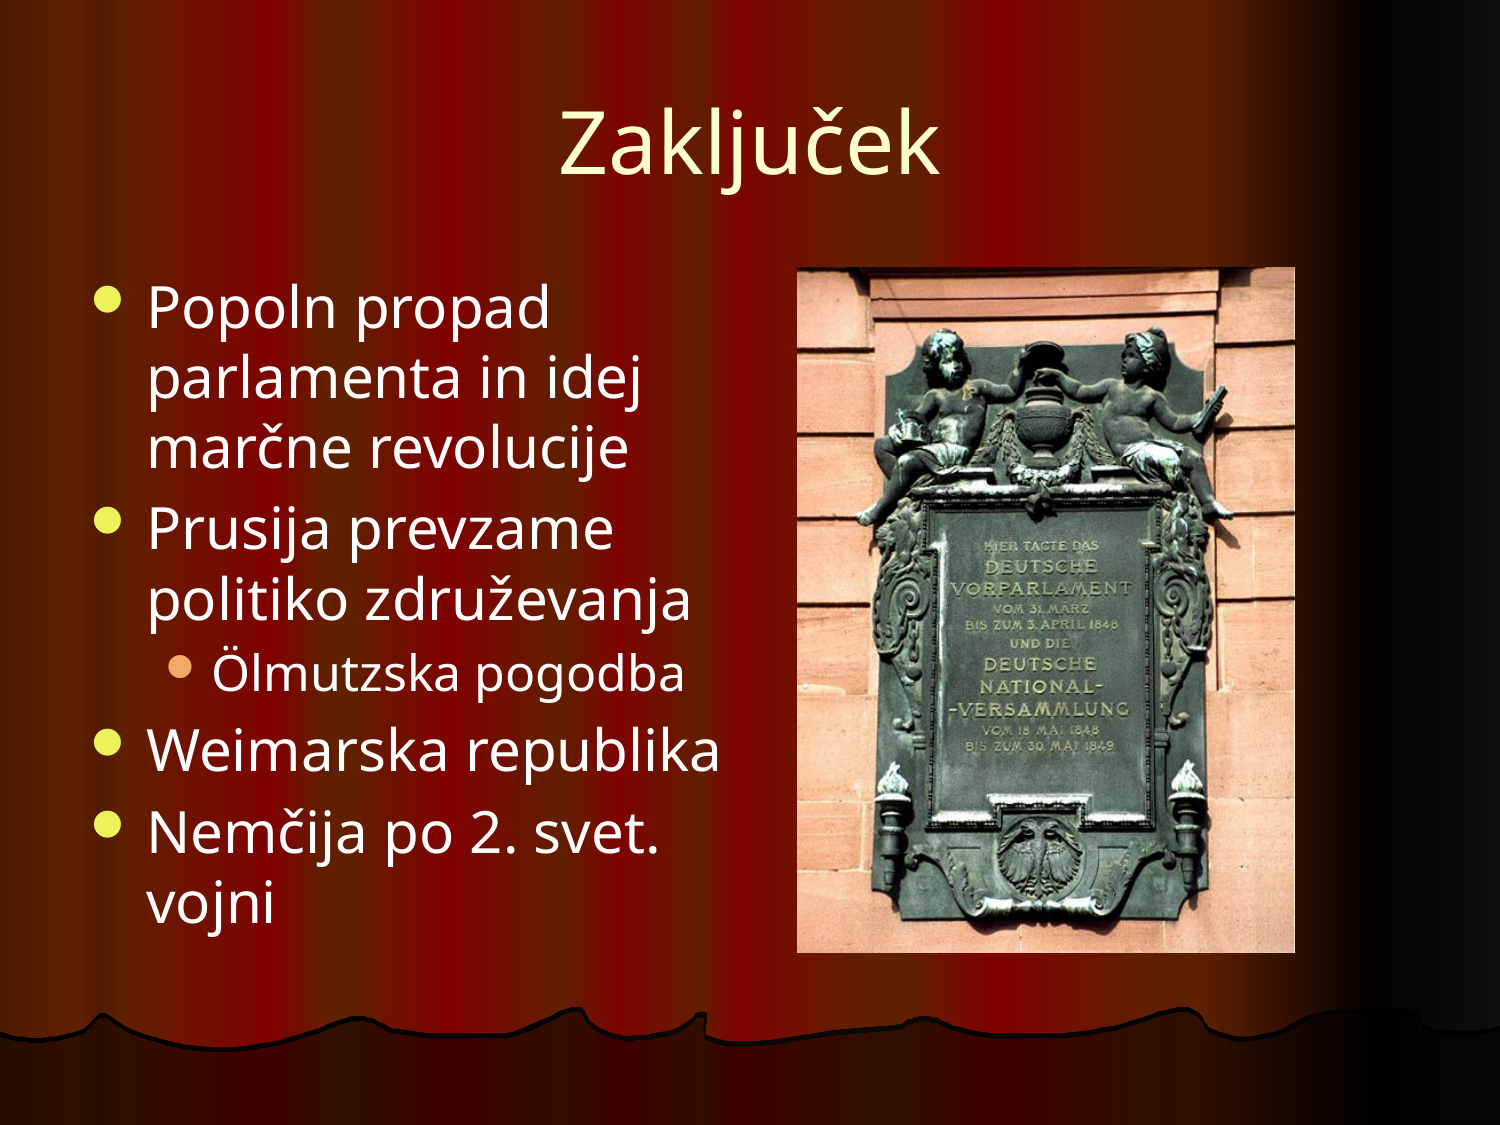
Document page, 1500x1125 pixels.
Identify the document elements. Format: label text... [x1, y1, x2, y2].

title Zaključek [75, 45, 1425, 233]
picture [797, 267, 1295, 953]
list Popoln propad parlamenta in idej marčne revolucije Prusija prevzame politiko združevanja Ölmutzska pogodba Weimarska republika Nemčija po 2. svet. vojni [75, 262, 738, 1006]
